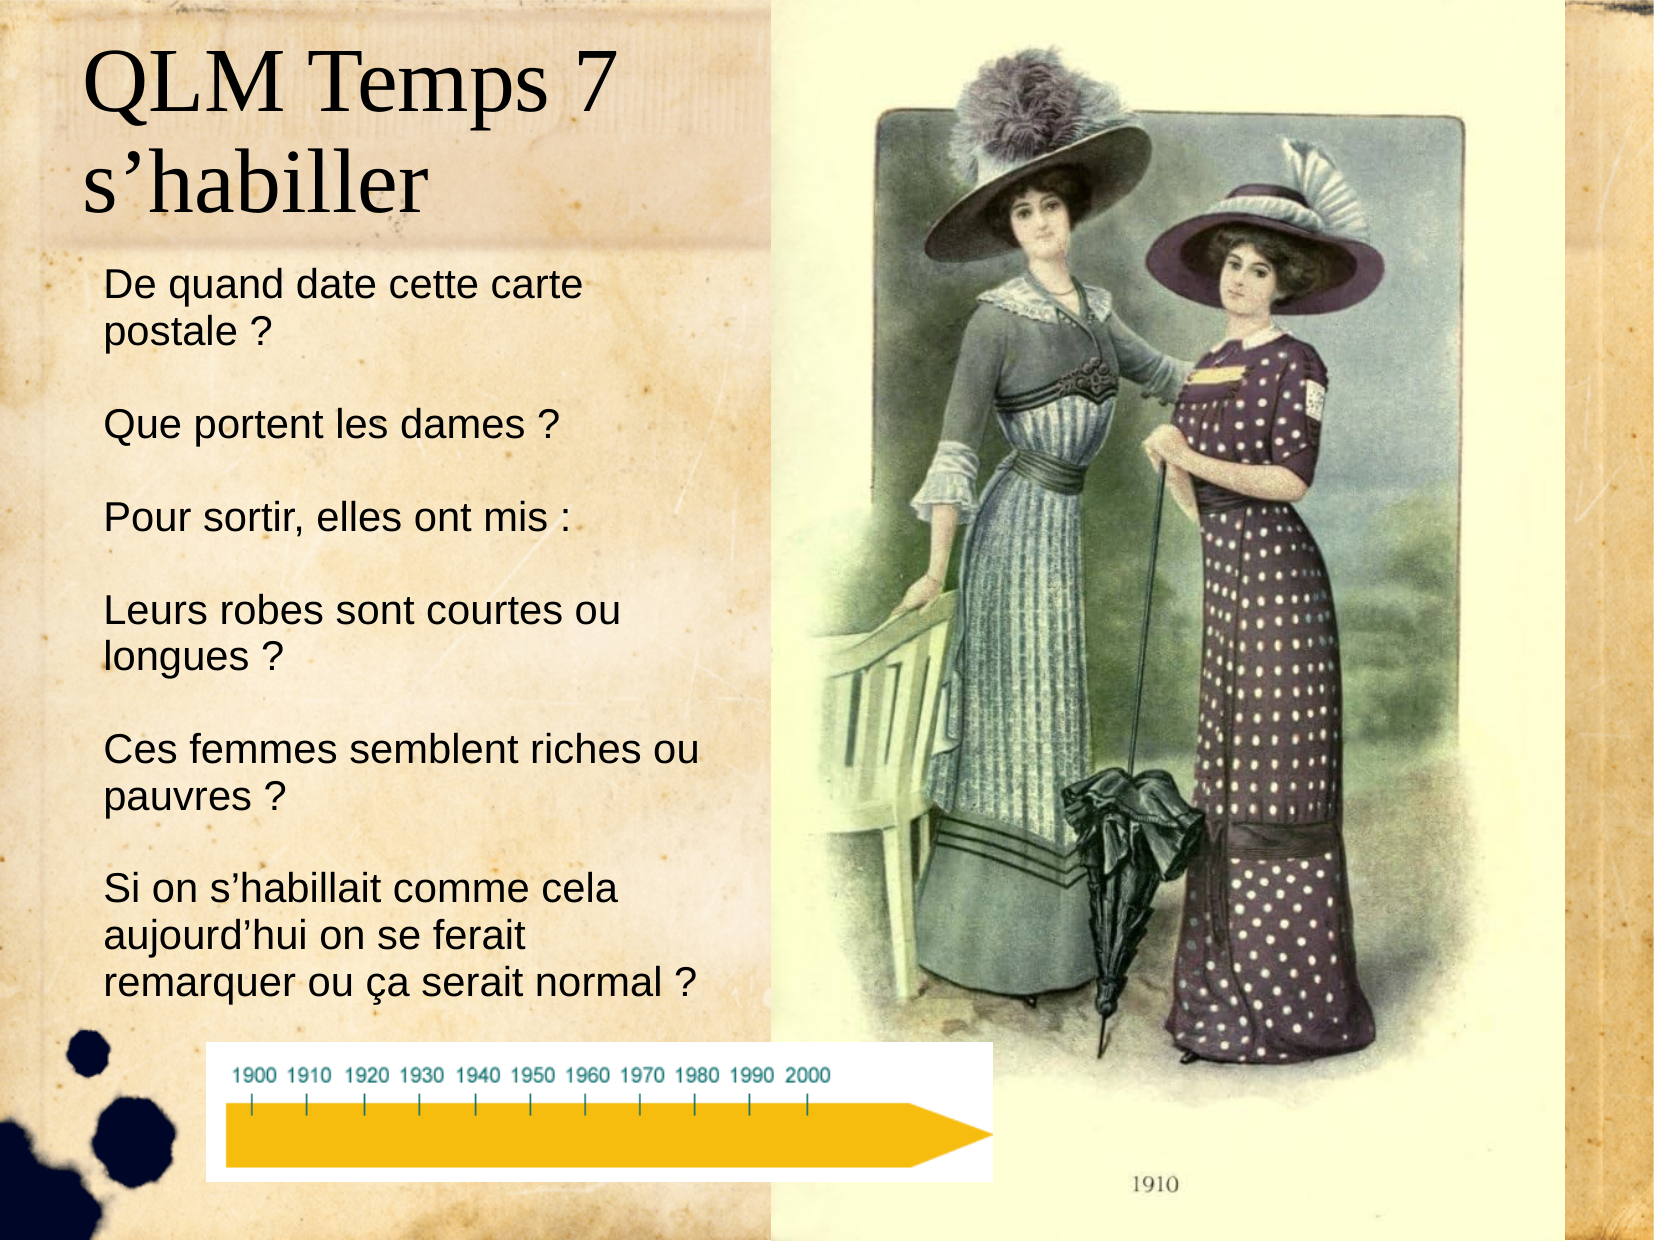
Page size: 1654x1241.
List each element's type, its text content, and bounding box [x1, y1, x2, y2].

text_box De quand date cette carte postale ? Que portent les dames ? Pour sortir, elles ont mis : Leurs robes sont courtes ou longues ? Ces femmes semblent riches ou pauvres ? Si on s’habillait comme cela aujourd’hui on se ferait remarquer ou ça serait normal ? [88, 253, 739, 1152]
title QLM Temps 7 s’habiller [82, 29, 771, 233]
picture [0, 0, 1654, 1241]
